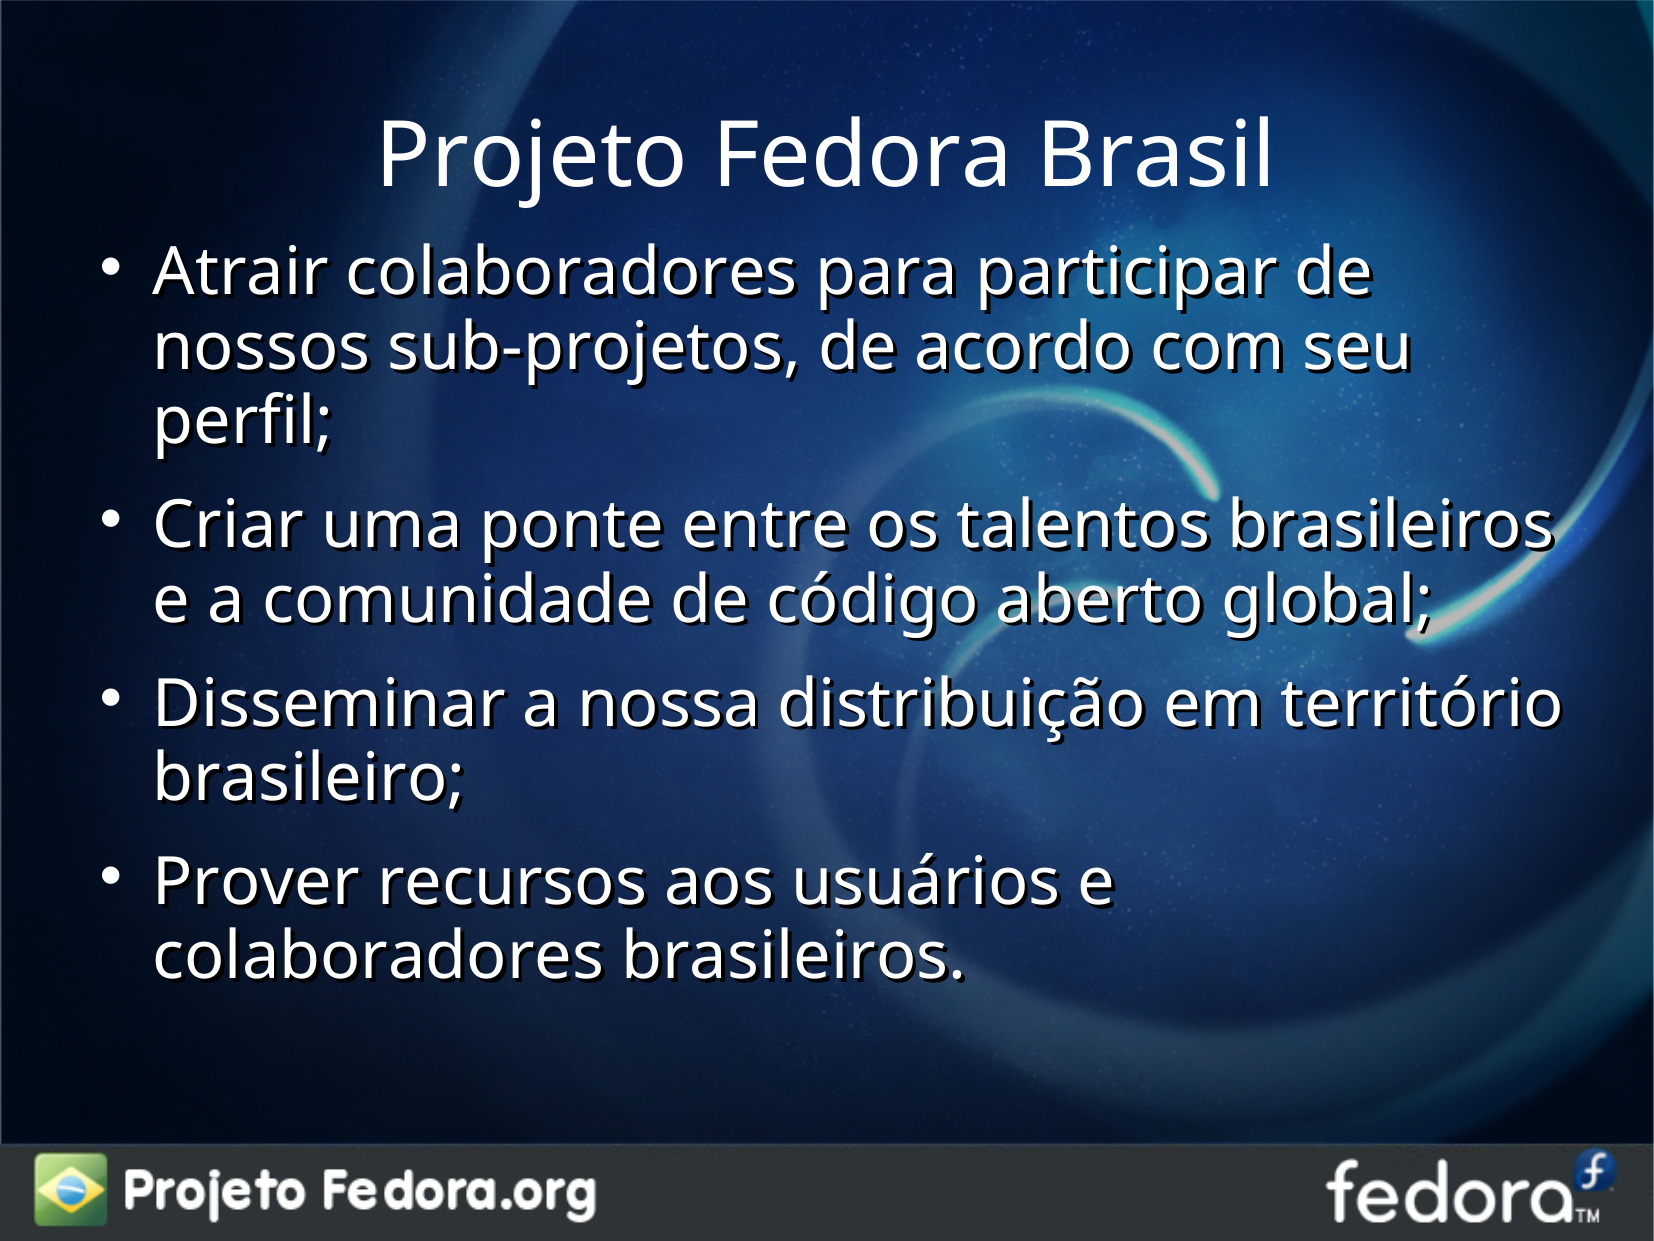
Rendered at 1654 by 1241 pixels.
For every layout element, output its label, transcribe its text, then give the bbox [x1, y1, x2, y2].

picture [0, 0, 1654, 1241]
list Atrair colaboradores para participar de nossos sub-projetos, de acordo com seu perfil; Criar uma ponte entre os talentos brasileiros e a comunidade de código aberto global; Disseminar a nossa distribuição em território brasileiro; Prover recursos aos usuários e colaboradores brasileiros. [82, 230, 1571, 1098]
title Projeto Fedora Brasil [82, 49, 1571, 230]
